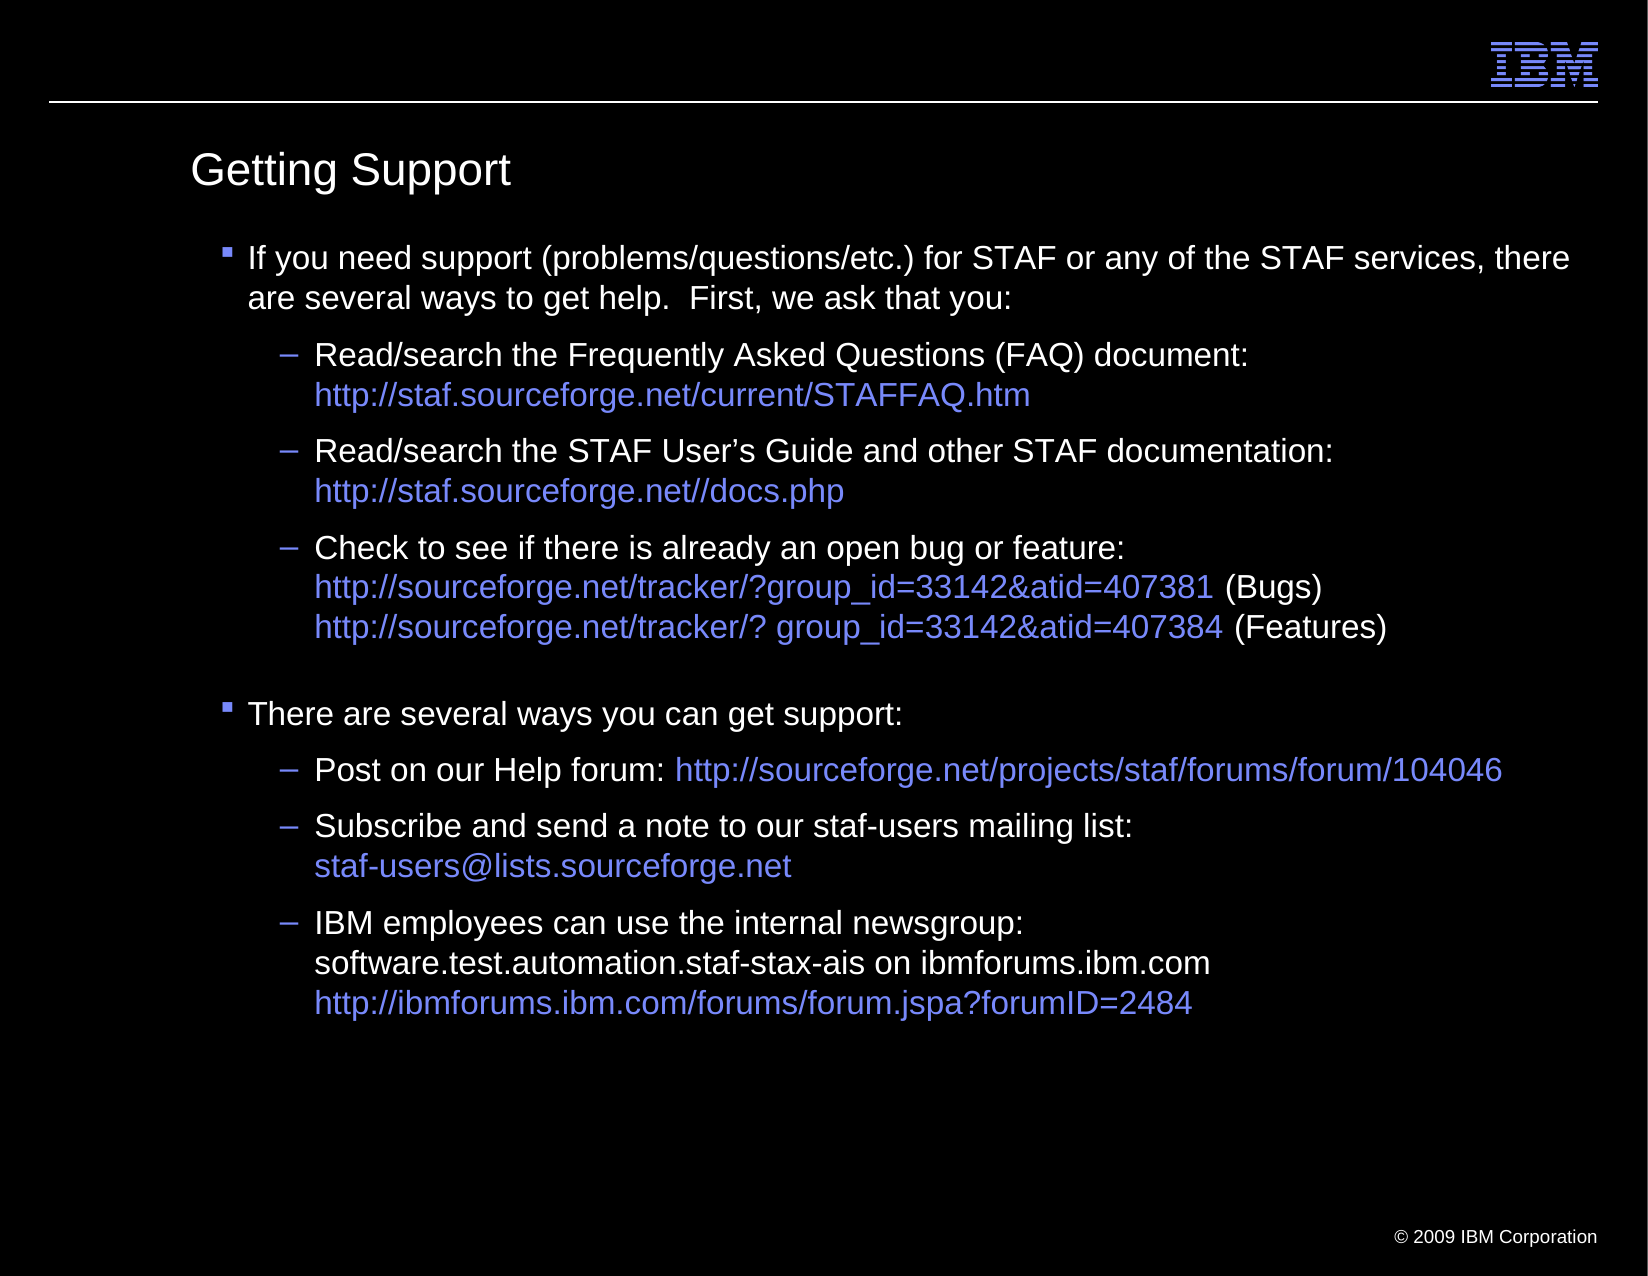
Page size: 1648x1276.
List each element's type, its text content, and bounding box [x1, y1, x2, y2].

text_box If you need support (problems/questions/etc.) for STAF or any of the STAF services, there are several ways to get help. First, we ask that you: Read/search the Frequently Asked Questions (FAQ) document: http://staf.sourceforge.net/current/STAFFAQ.htm Read/search the STAF User’s Guide and other STAF documentation: http://staf.sourceforge.net//docs.php Check to see if there is already an open bug or feature: http://sourceforge.net/tracker/?group_id=33142&atid=407381 (Bugs) http://sourceforge.net/tracker/? group_id=33142&atid=407384 (Features) There are several ways you can get support: Post on our Help forum: http://sourceforge.net/projects/staf/forums/forum/104046 Subscribe and send a note to our staf-users mailing list: staf-users@lists.sourceforge.net IBM employees can use the internal newsgroup: software.test.automation.staf-stax-ais on ibmforums.ibm.com http://ibmforums.ibm.com/forums/forum.jspa?forumID=2484 [219, 236, 1624, 1022]
title Getting Support [173, 137, 1648, 231]
picture [1491, 42, 1598, 87]
